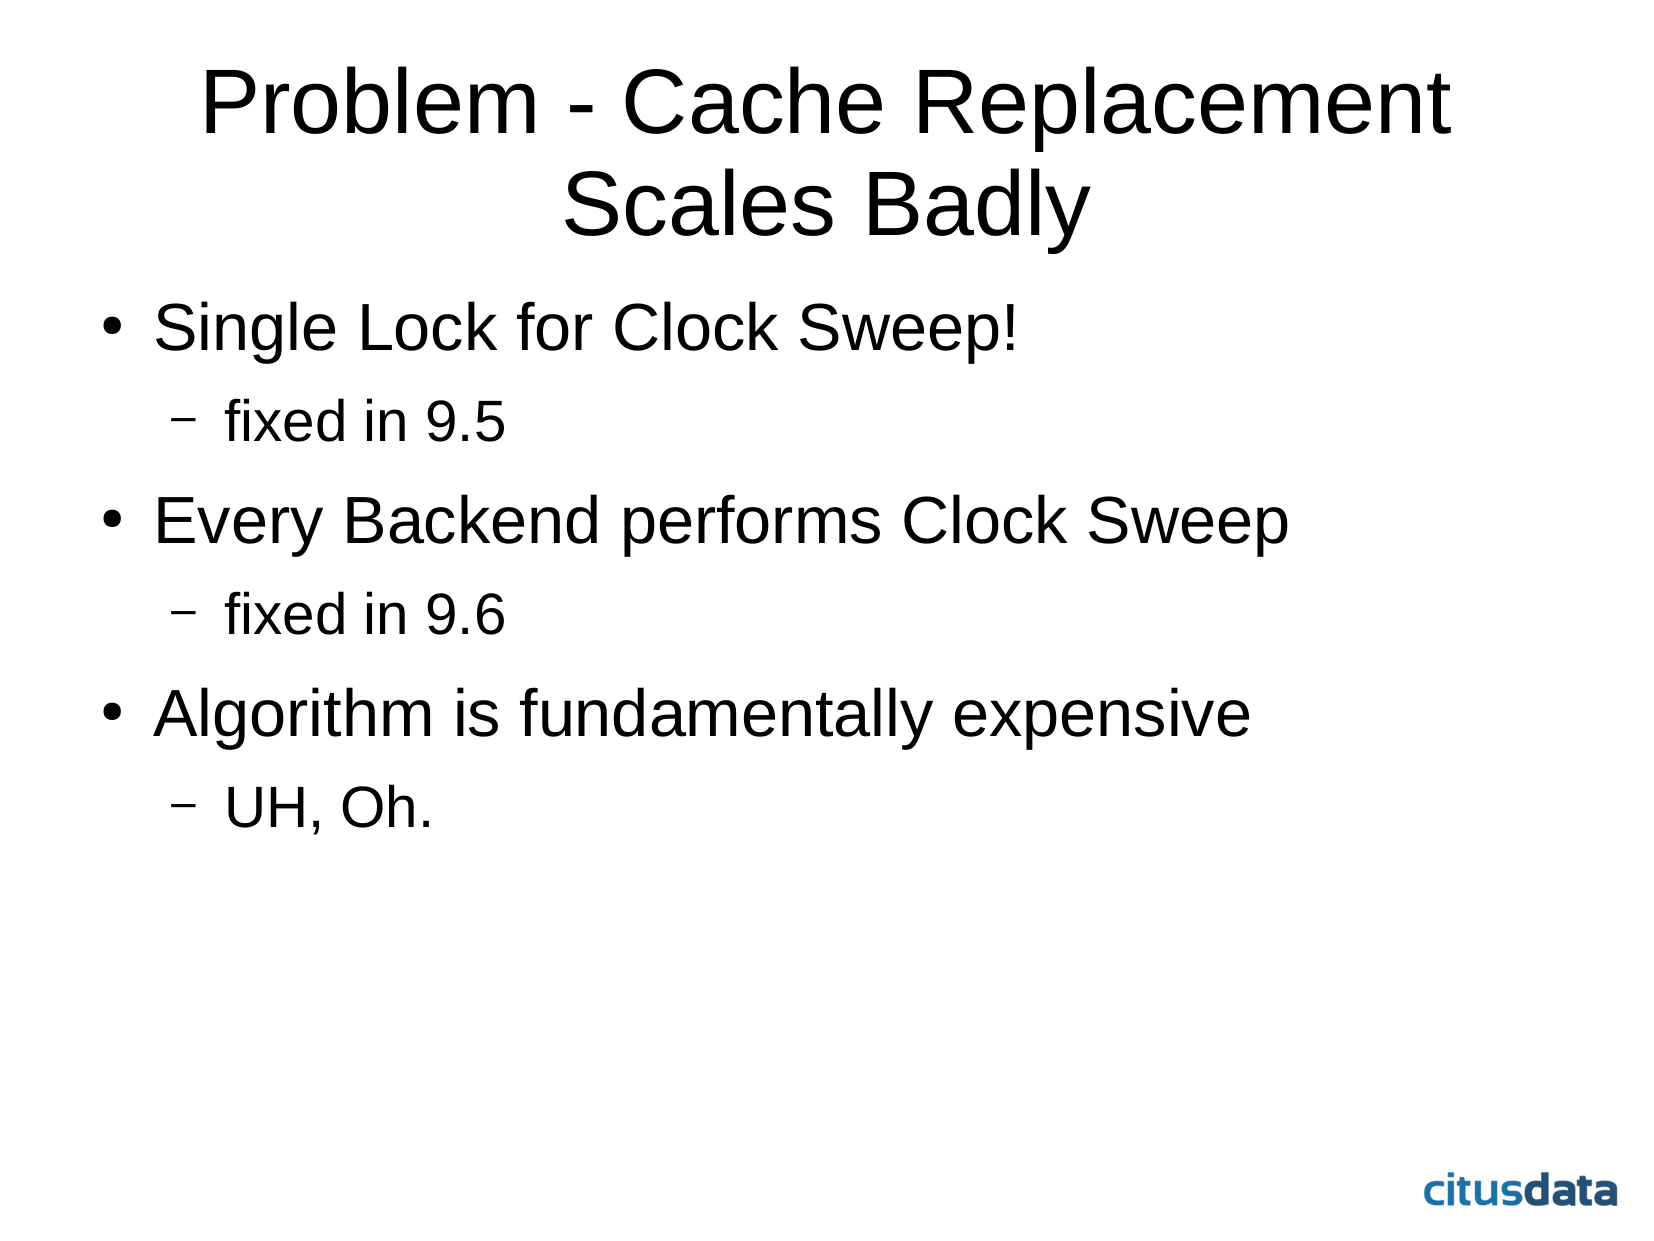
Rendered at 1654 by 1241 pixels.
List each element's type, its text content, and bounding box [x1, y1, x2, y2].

list Single Lock for Clock Sweep! fixed in 9.5 Every Backend performs Clock Sweep fixed in 9.6 Algorithm is fundamentally expensive UH, Oh. [82, 290, 1571, 1096]
picture [1420, 1167, 1622, 1209]
title Problem - Cache Replacement Scales Badly [82, 49, 1571, 257]
